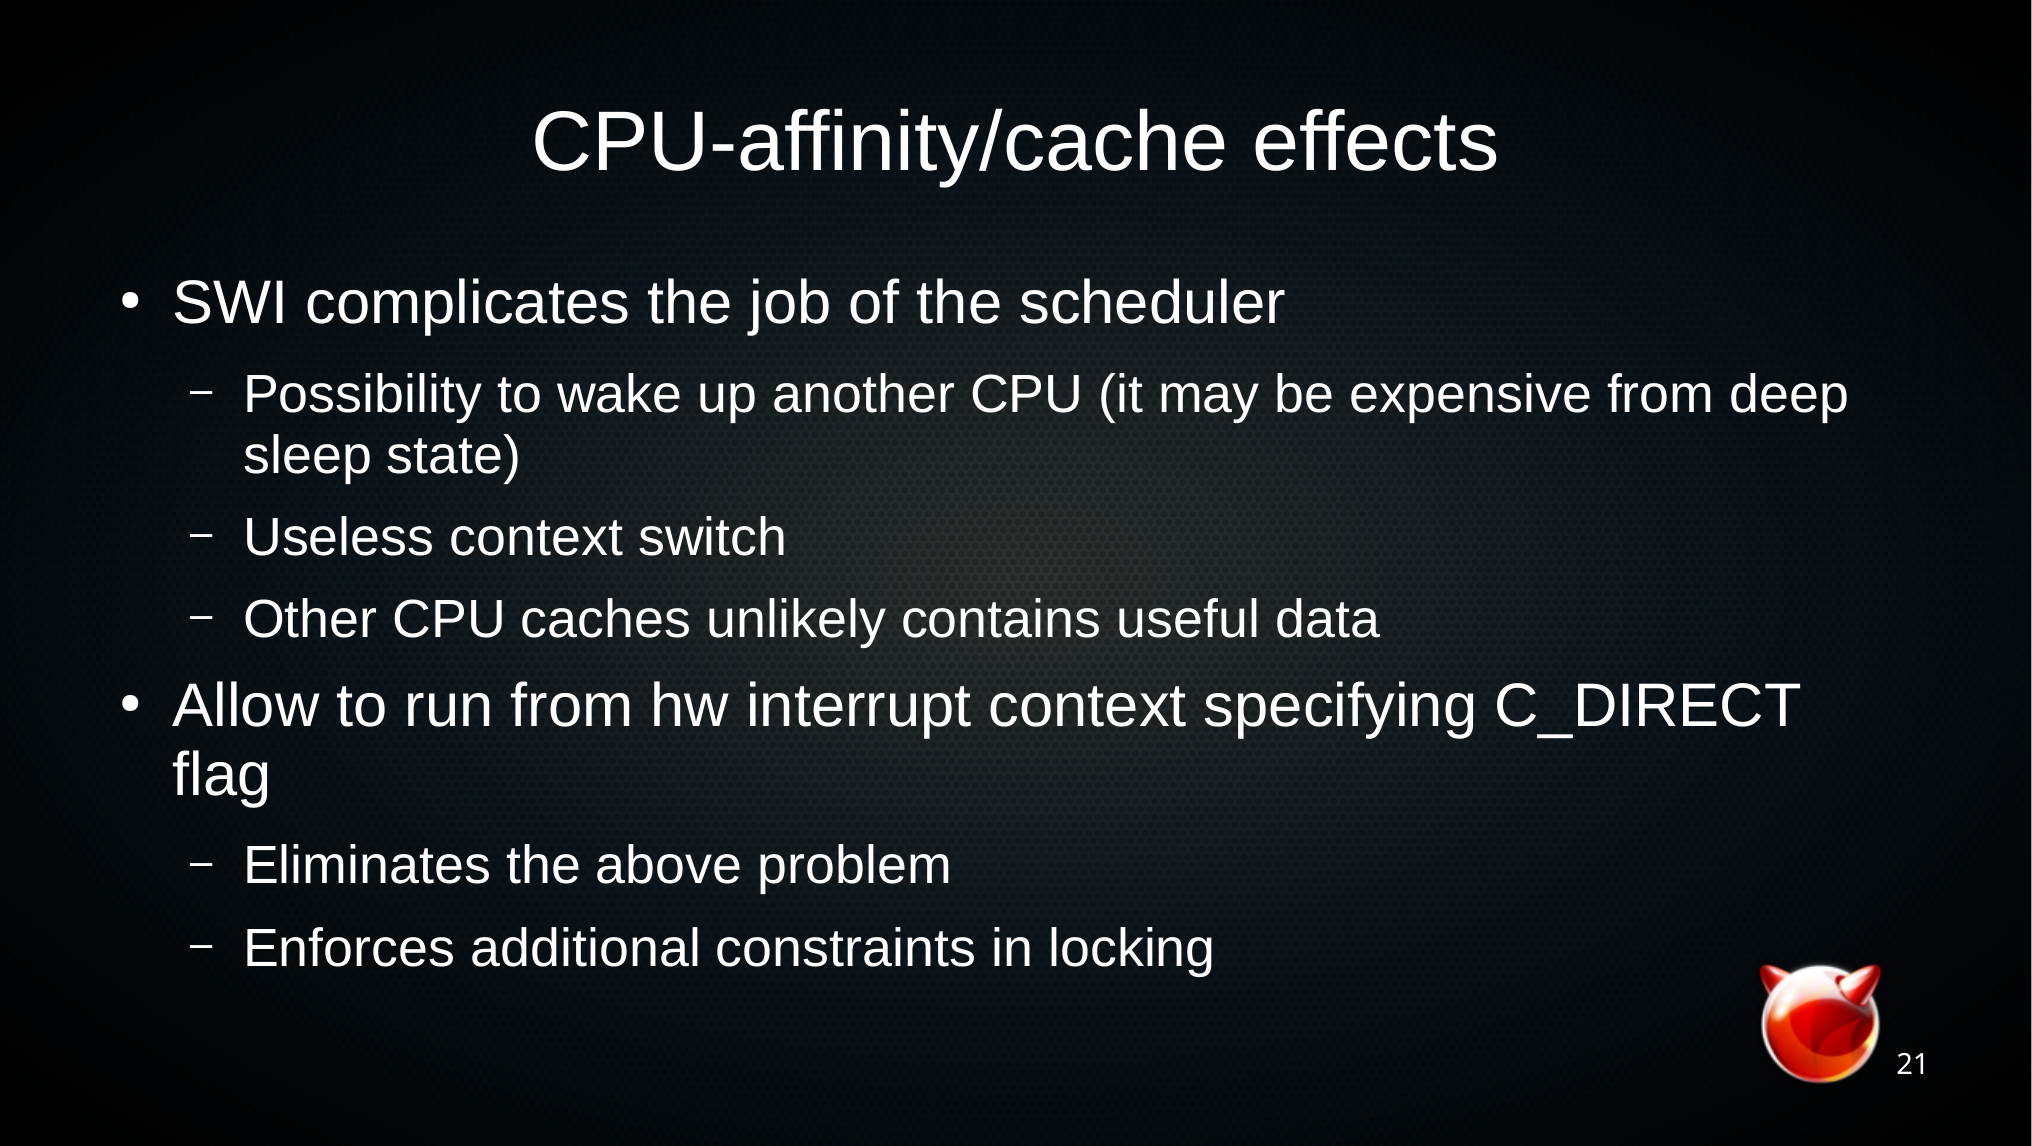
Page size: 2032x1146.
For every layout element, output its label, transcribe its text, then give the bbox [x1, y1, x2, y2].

picture [0, 0, 2032, 1146]
title CPU-affinity/cache effects [101, 45, 1930, 237]
list SWI complicates the job of the scheduler Possibility to wake up another CPU (it may be expensive from deep sleep state) Useless context switch Other CPU caches unlikely contains useful data Allow to run from hw interrupt context specifying C_DIRECT flag Eliminates the above problem Enforces additional constraints in locking [101, 268, 1890, 1025]
